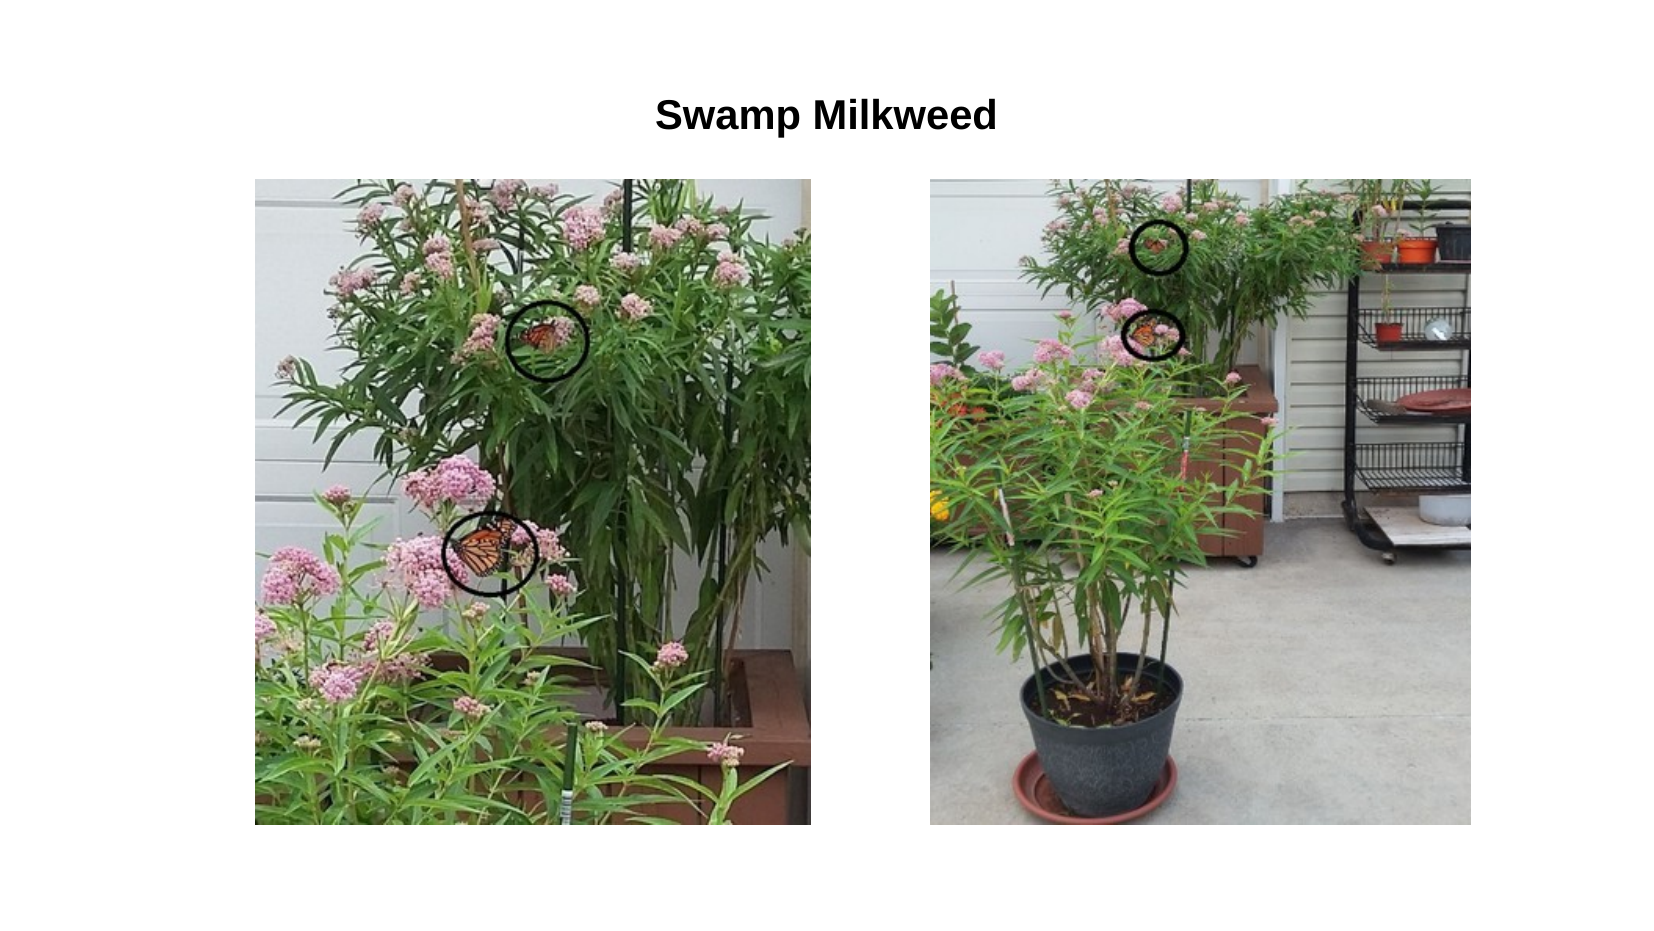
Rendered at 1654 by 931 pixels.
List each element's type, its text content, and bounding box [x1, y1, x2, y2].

picture [930, 179, 1471, 826]
picture [255, 179, 811, 826]
title Swamp Milkweed [82, 37, 1571, 193]
